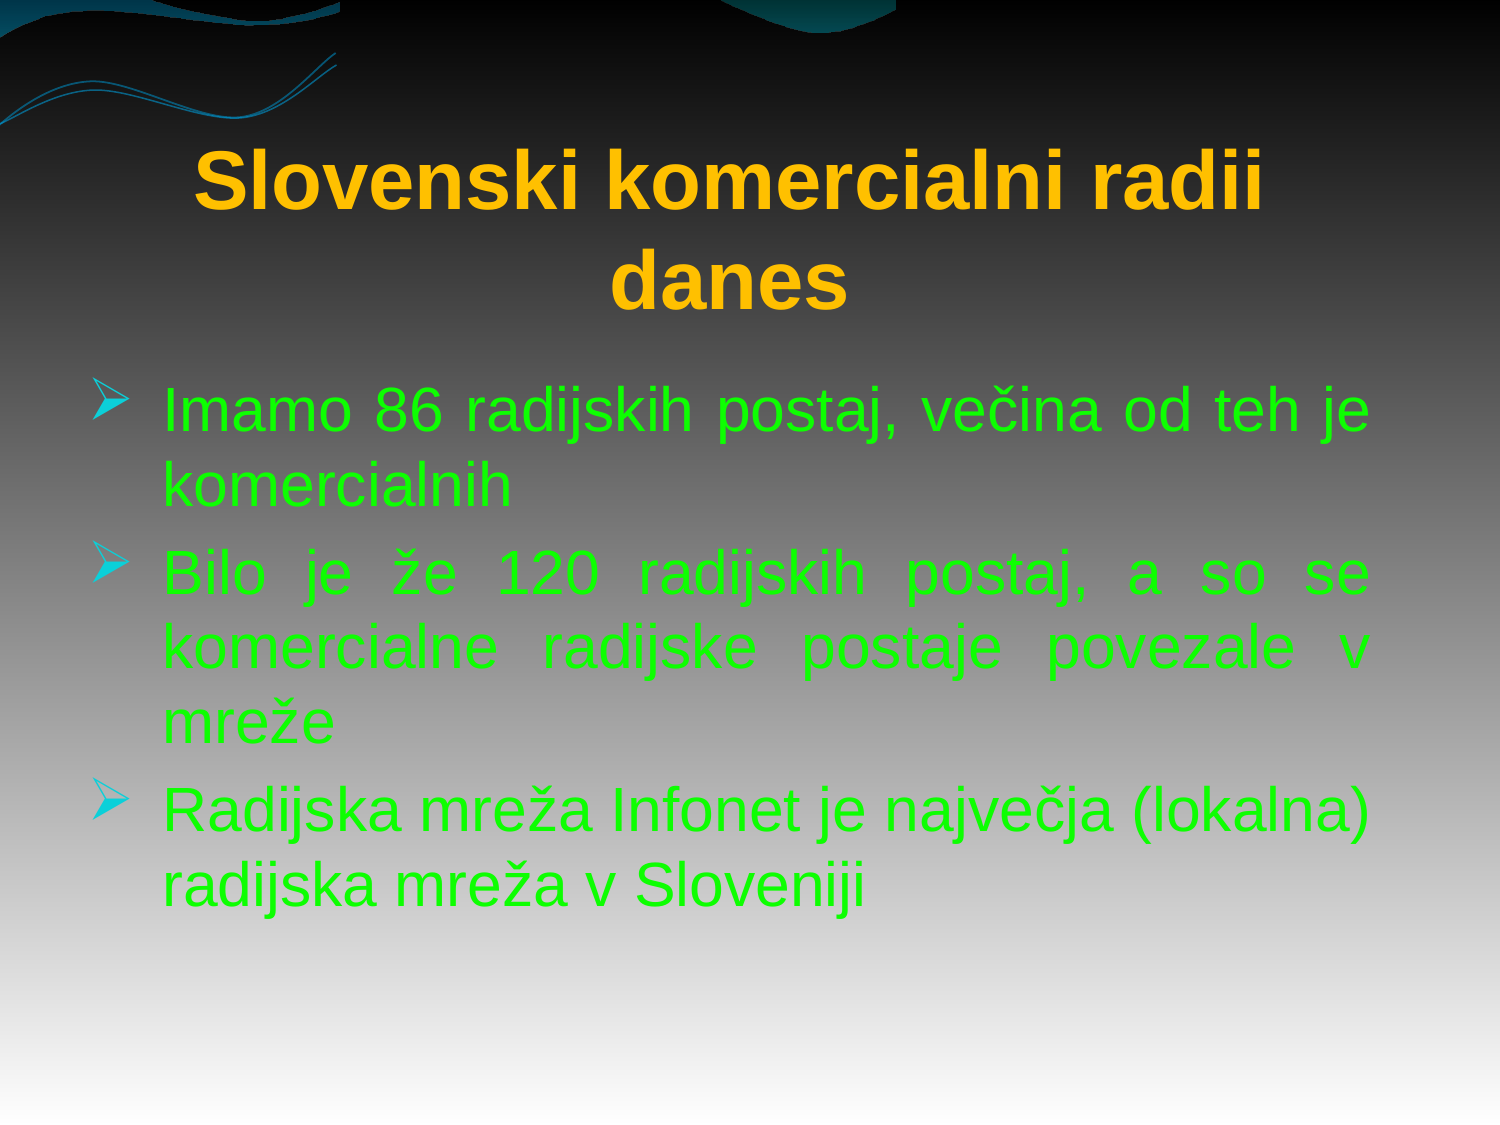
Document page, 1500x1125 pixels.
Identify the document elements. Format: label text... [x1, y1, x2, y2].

title Slovenski komercialni radii danes [87, 78, 1376, 327]
subtitle Imamo 86 radijskih postaj, večina od teh je komercialnih Bilo je že 120 radijskih postaj, a so se komercialne radijske postaje povezale v mreže Radijska mreža Infonet je največja (lokalna) radijska mreža v Sloveniji [87, 361, 1376, 1047]
